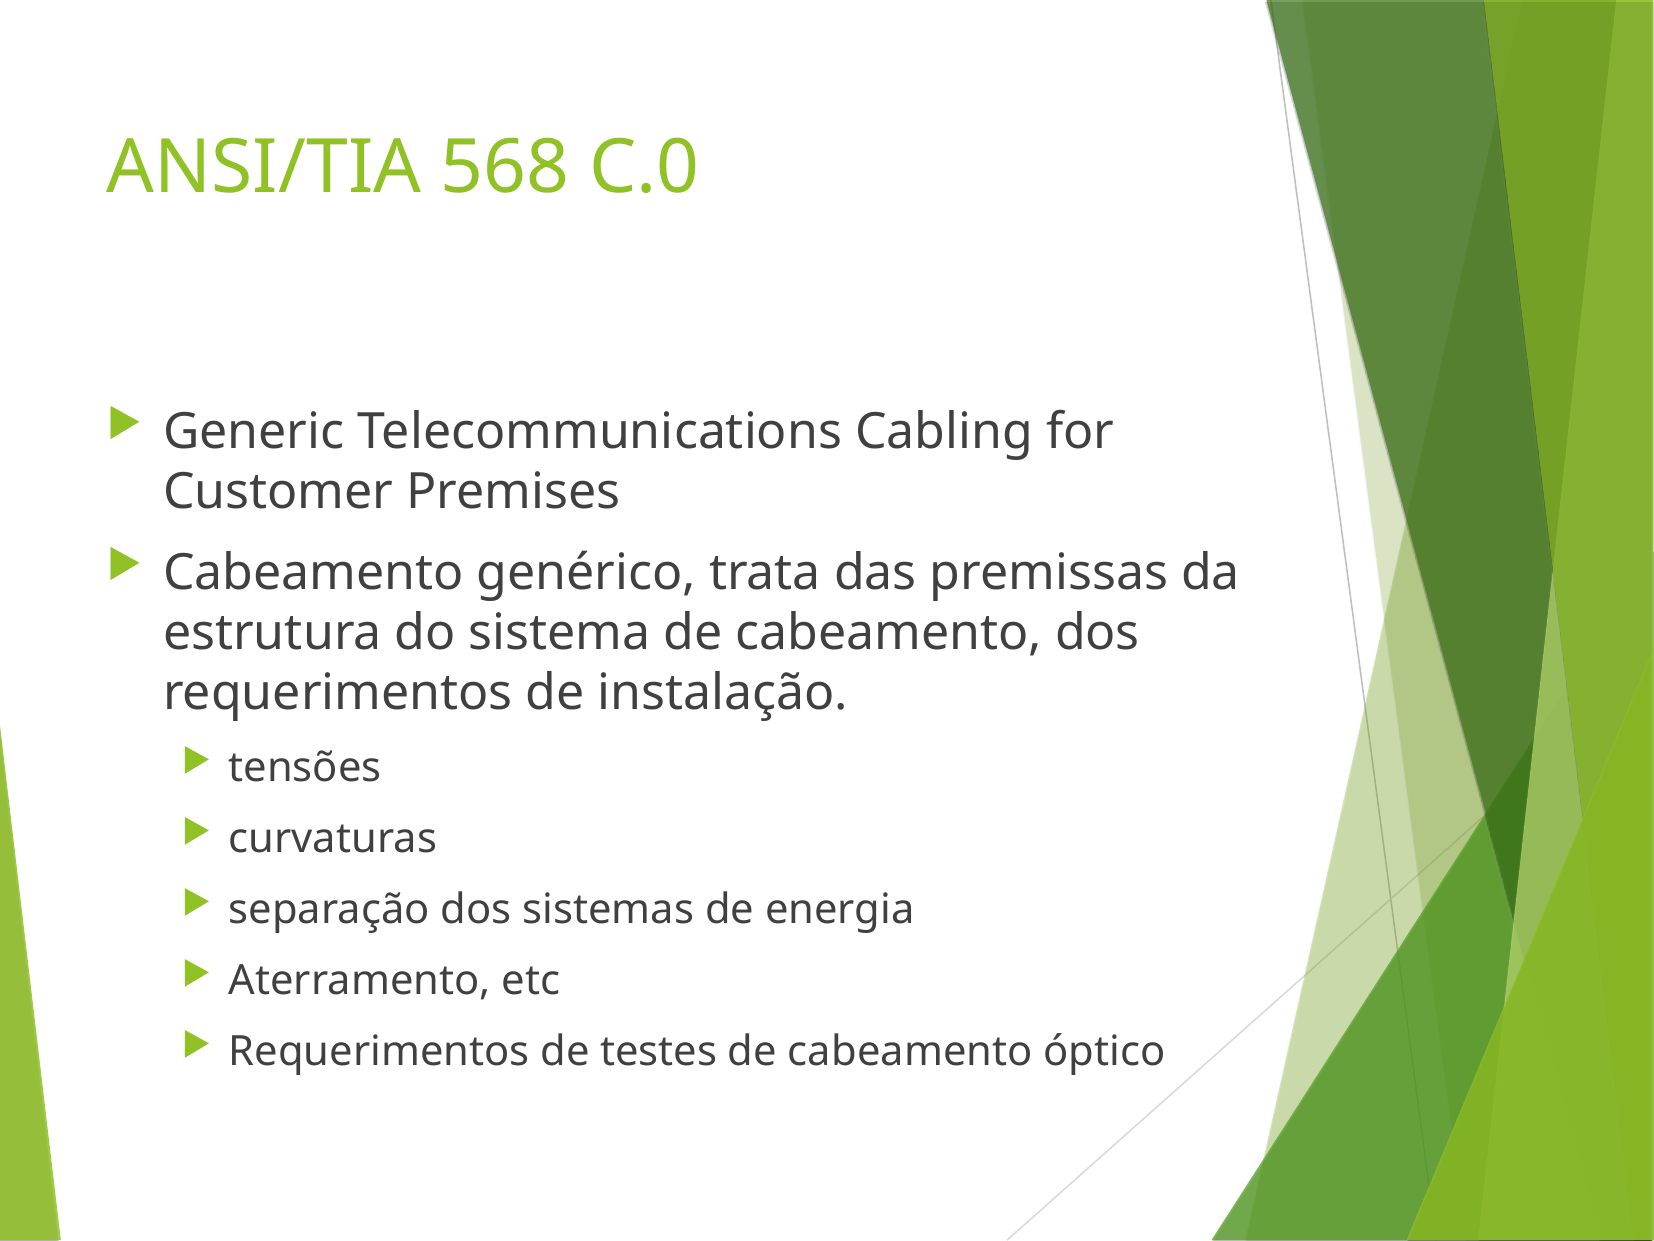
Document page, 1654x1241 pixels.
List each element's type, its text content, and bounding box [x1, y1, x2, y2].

list Generic Telecommunications Cabling for Customer Premises Cabeamento genérico, trata das premissas da estrutura do sistema de cabeamento, dos requerimentos de instalação. tensões curvaturas separação dos sistemas de energia Aterramento, etc Requerimentos de testes de cabeamento óptico [91, 390, 1258, 1093]
title ANSI/TIA 568 C.0 [91, 110, 1258, 349]
